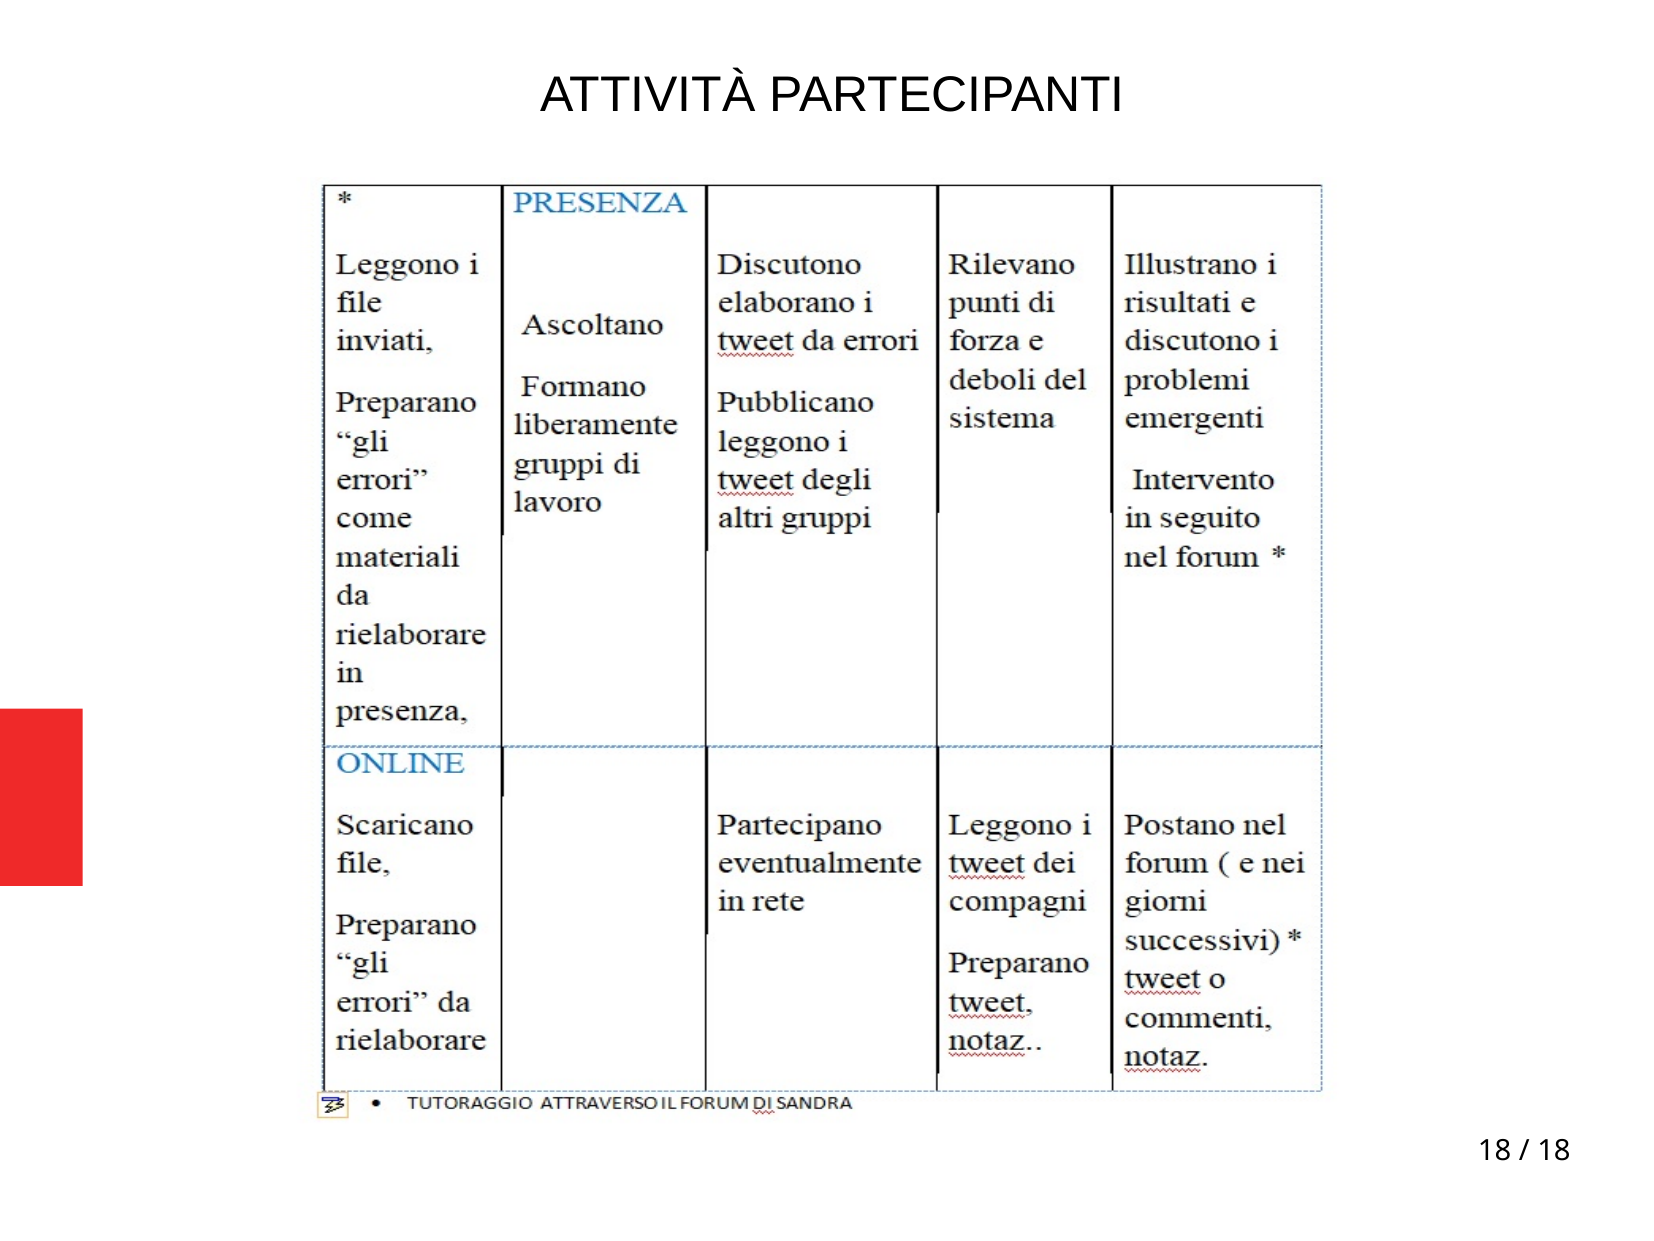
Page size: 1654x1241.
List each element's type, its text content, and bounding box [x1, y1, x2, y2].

picture [273, 177, 1367, 1134]
text_box ATTIVITÀ PARTECIPANTI [496, 59, 1170, 130]
